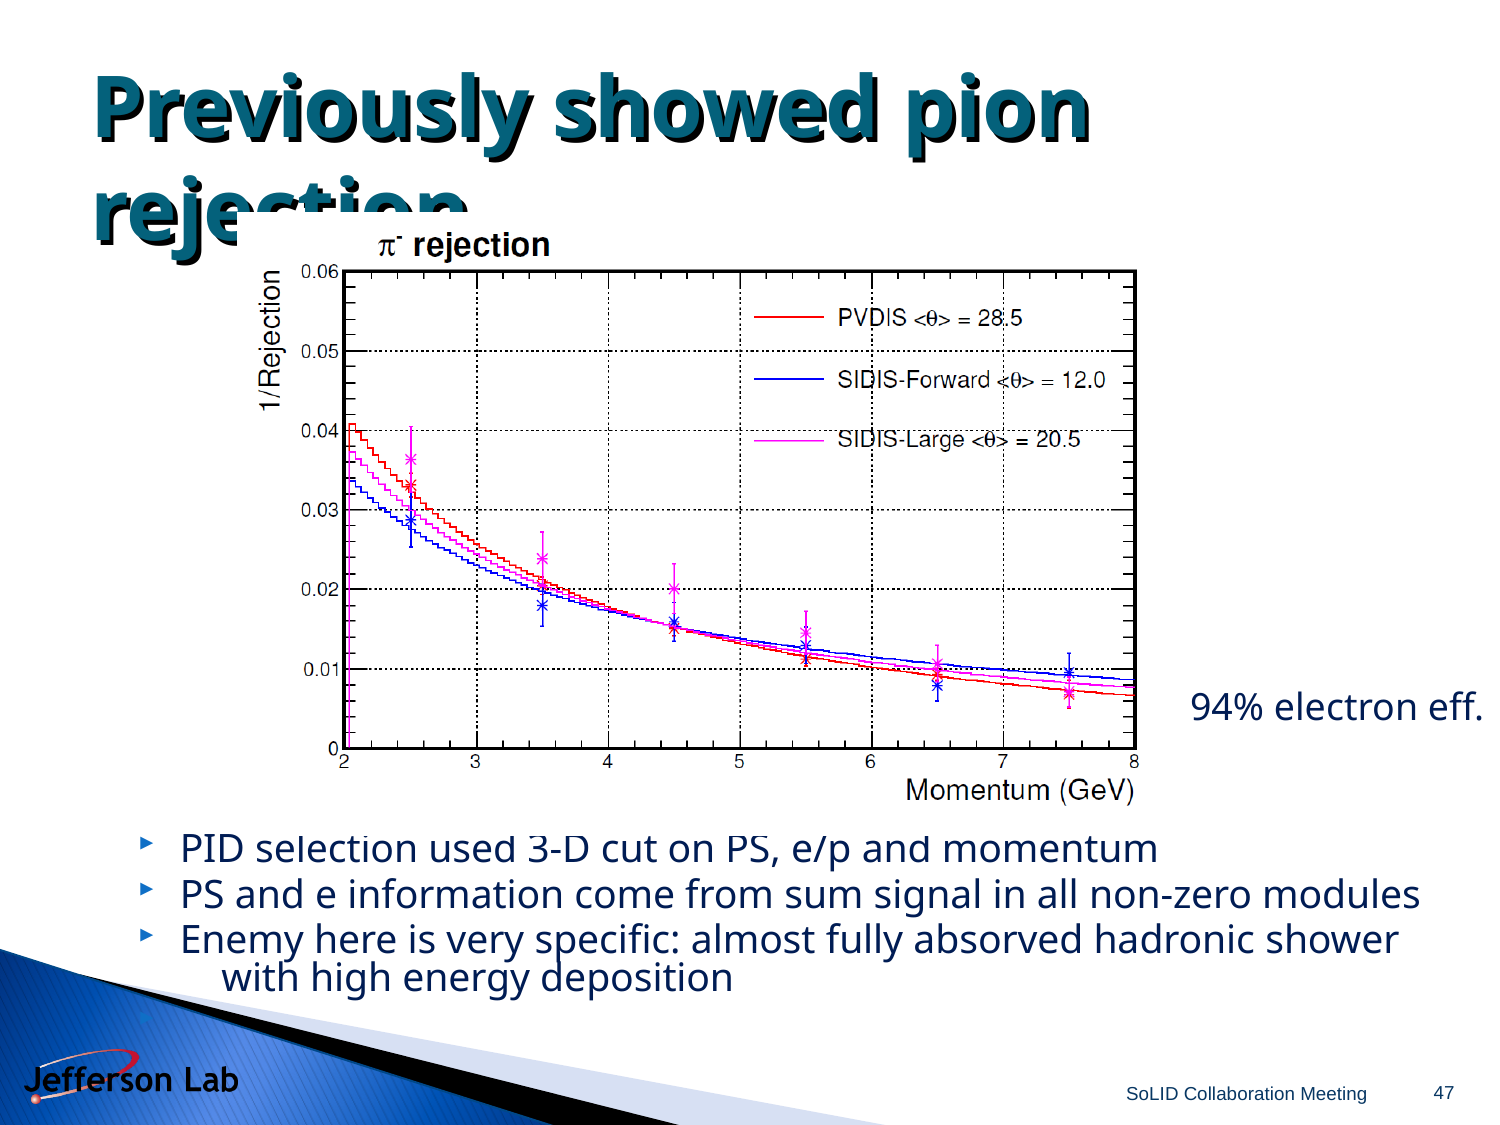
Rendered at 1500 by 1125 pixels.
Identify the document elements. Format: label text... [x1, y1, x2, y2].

text_box 47 [1418, 1051, 1479, 1112]
title Previously showed pion rejection [75, 45, 1426, 233]
text_box SoLID Collaboration Meeting [1074, 1051, 1418, 1112]
list PID selection used 3-D cut on PS, e/p and momentum PS and e information come from sum signal in all non-zero modules Enemy here is very specific: almost fully absorved hadronic shower with high energy deposition [87, 825, 1438, 1020]
picture [237, 212, 1176, 836]
text_box 94% electron eff. [1175, 675, 1500, 735]
